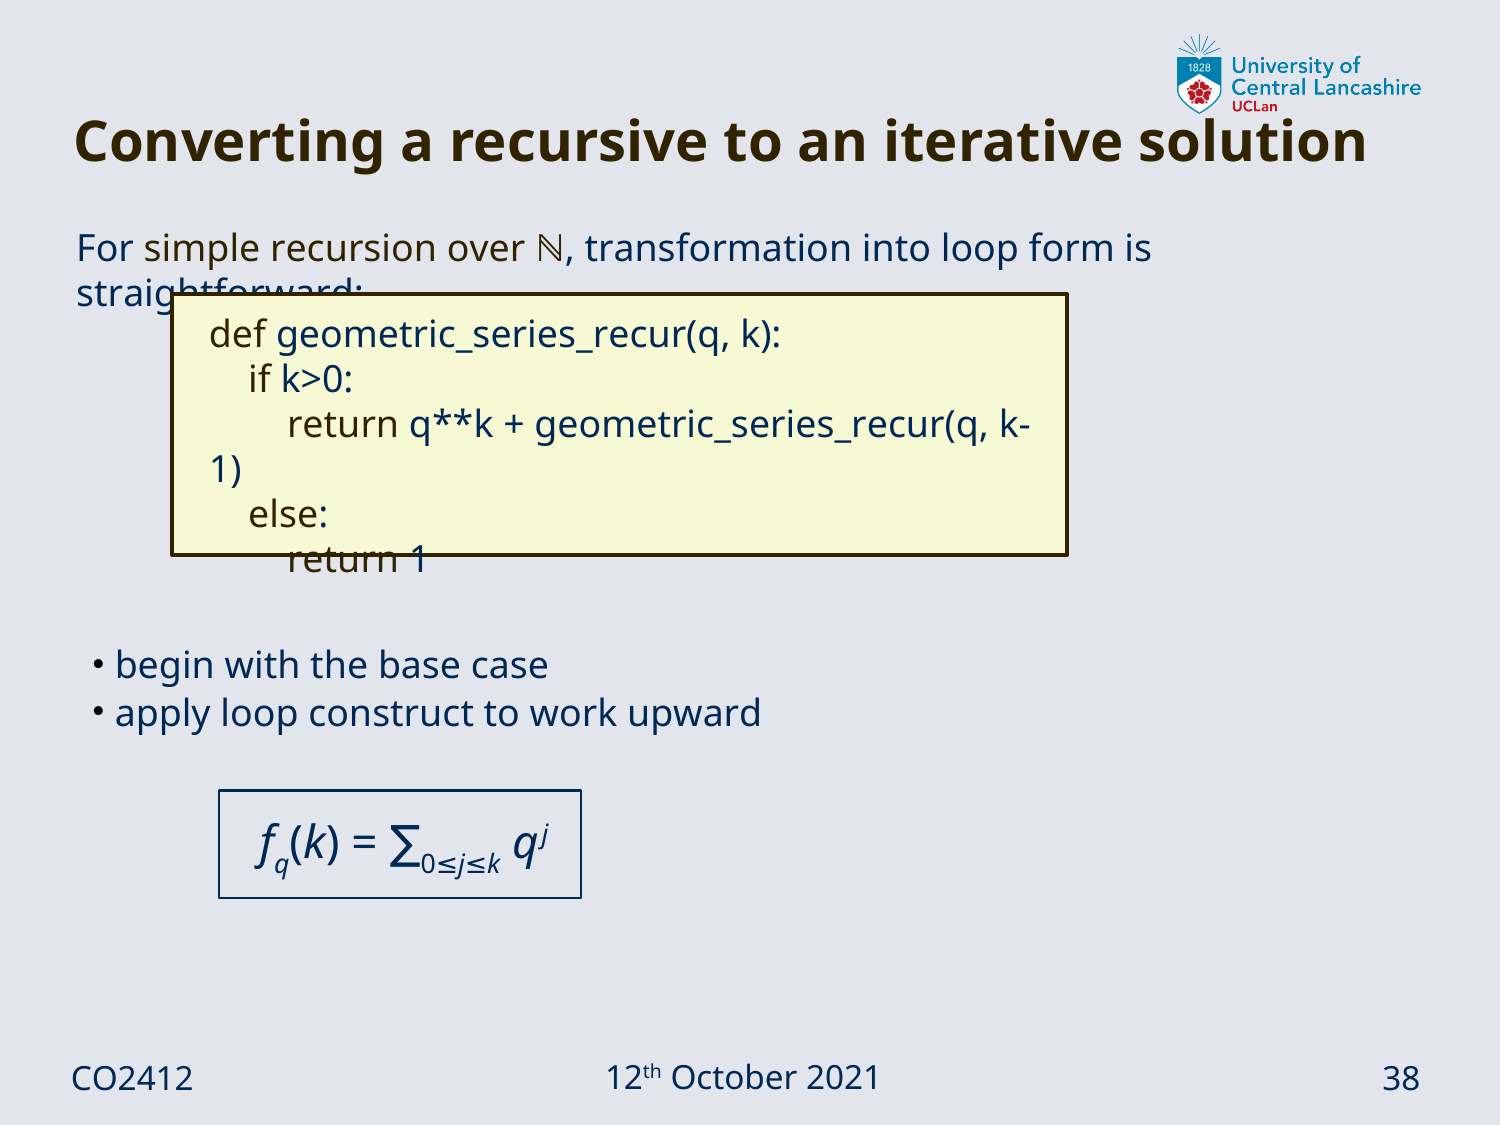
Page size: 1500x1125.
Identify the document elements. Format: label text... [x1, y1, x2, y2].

text_box [171, 293, 1067, 556]
text_box For simple recursion over ℕ, transformation into loop form is straightforward: [59, 216, 1425, 330]
text_box def geometric_series_recur(q, k): if k>0: return q**k + geometric_series_recur(q, k-1) else: return 1 [194, 302, 1072, 557]
title Converting a recursive to an iterative solution [58, 93, 1475, 186]
text_box fq(k) = ∑0≤j≤k q j [244, 804, 575, 887]
picture [1177, 34, 1421, 93]
text_box begin with the base case apply loop construct to work upward [75, 634, 821, 742]
